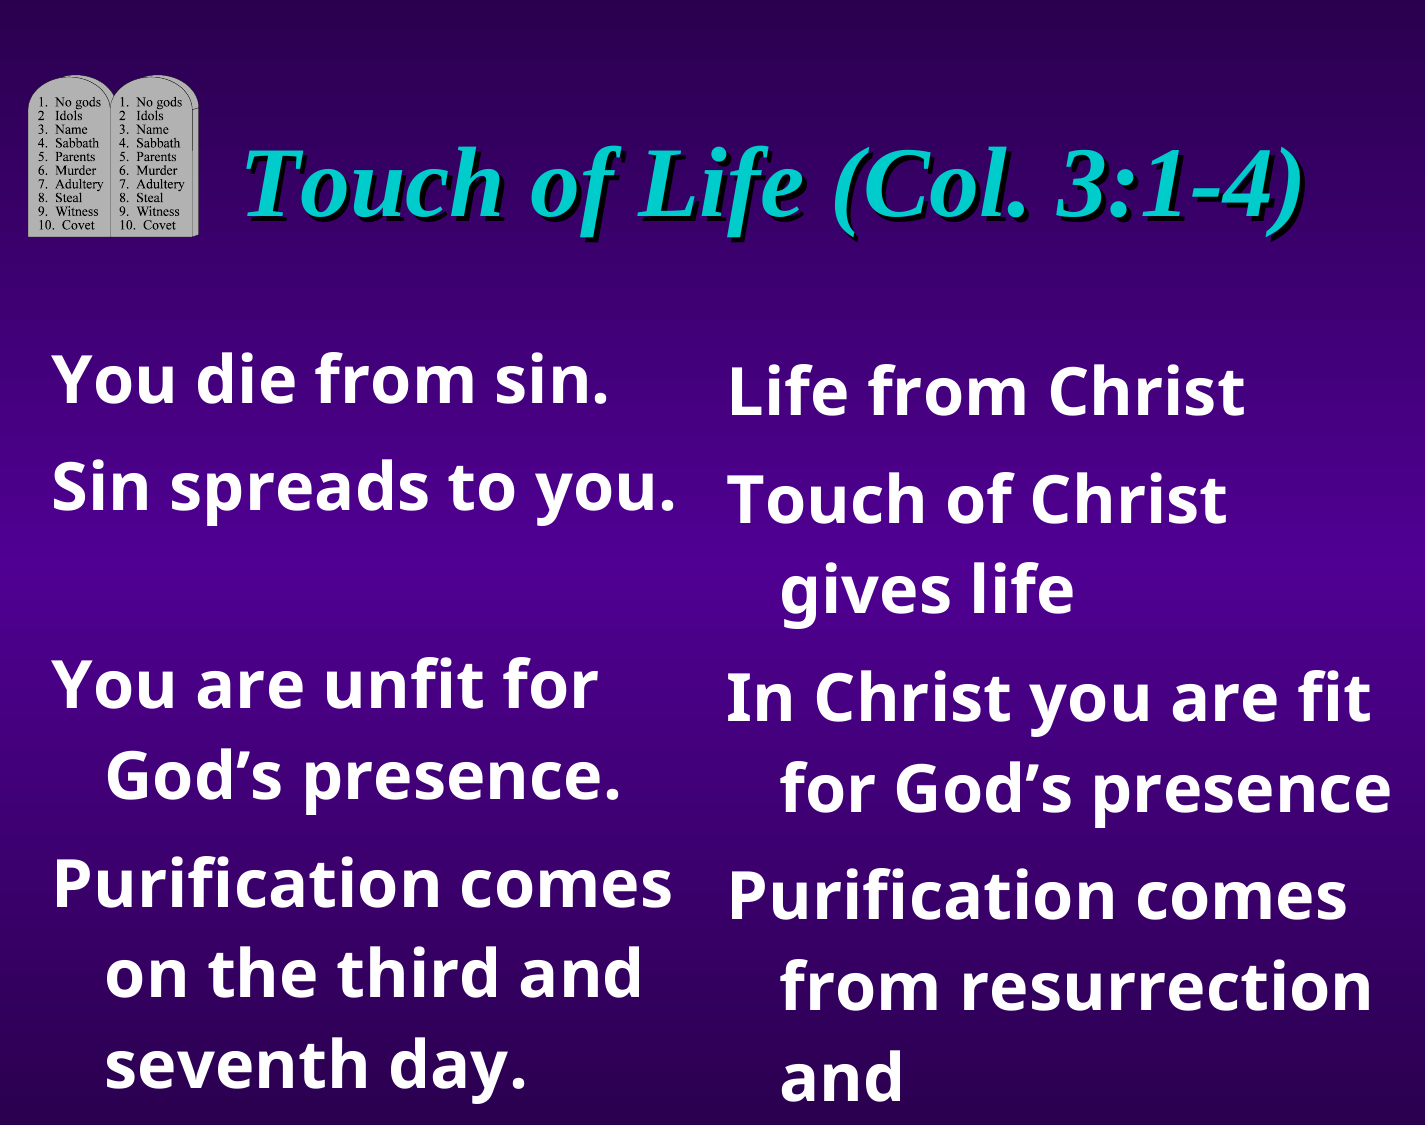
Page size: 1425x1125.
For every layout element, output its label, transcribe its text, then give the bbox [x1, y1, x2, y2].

list Life from Christ Touch of Christ gives life In Christ you are fit for God’s presence Purification comes from resurrection and consummation [712, 337, 1425, 1038]
list You die from sin. Sin spreads to you. You are unfit for God’s presence. Purification comes on the third and seventh day. [37, 324, 713, 1026]
title Touch of Life (Col. 3:1-4) [225, 64, 1351, 301]
